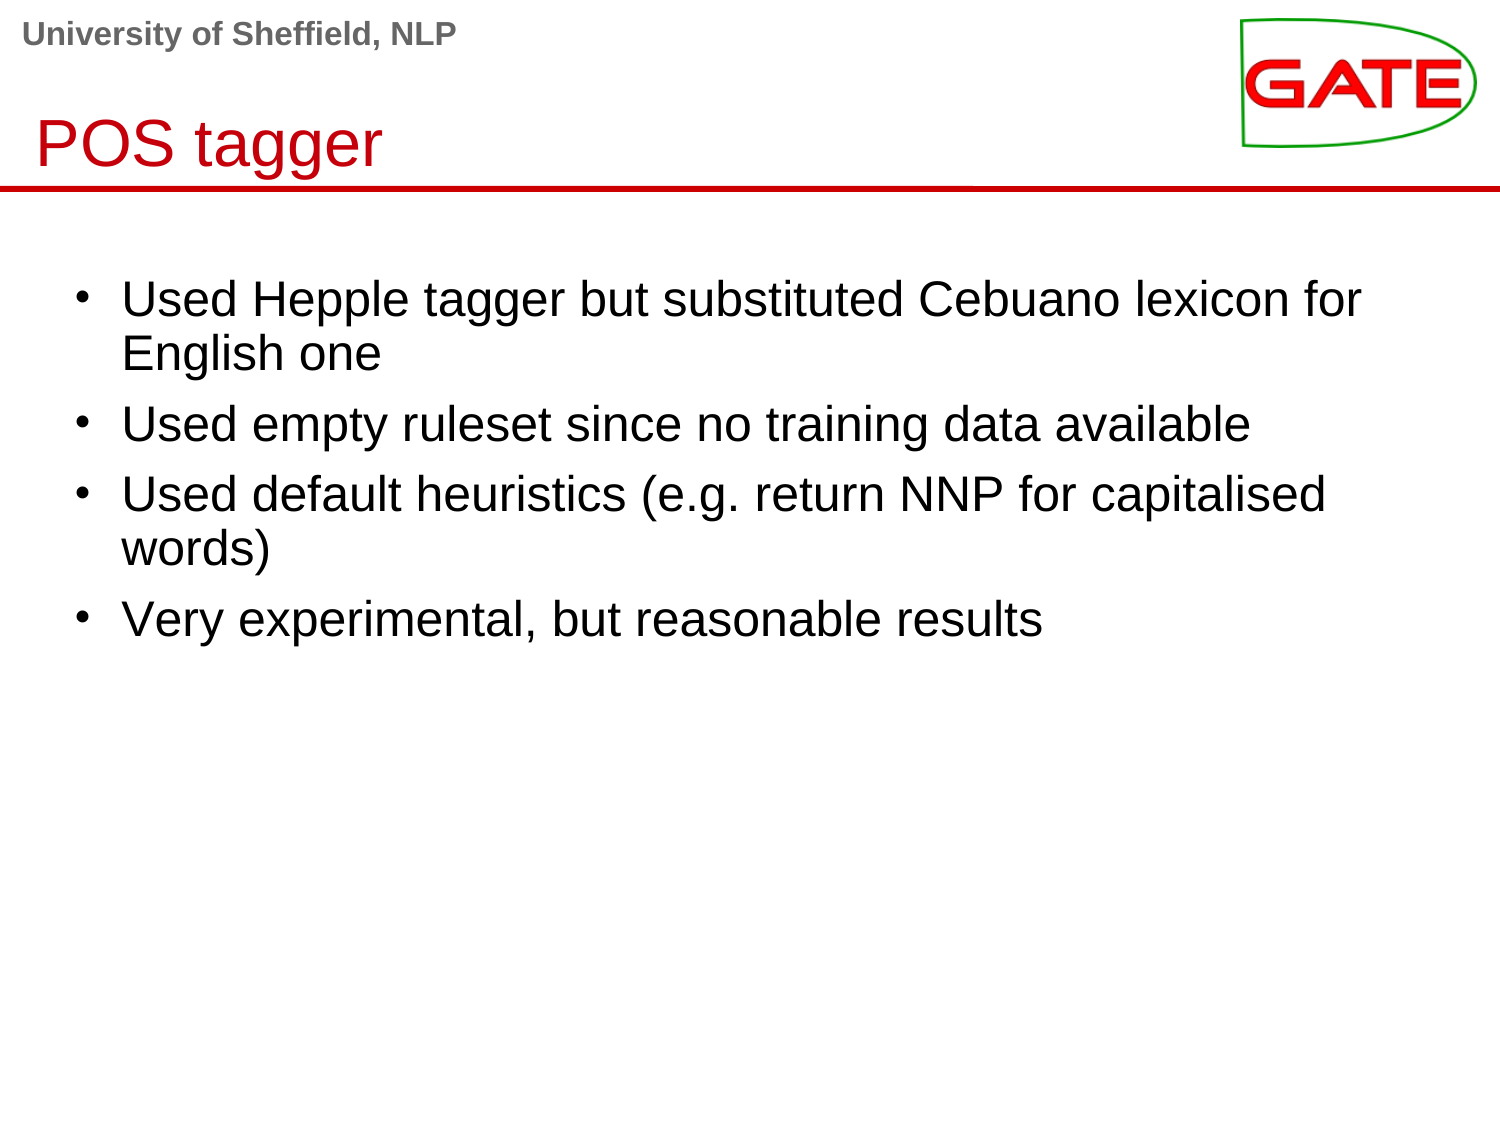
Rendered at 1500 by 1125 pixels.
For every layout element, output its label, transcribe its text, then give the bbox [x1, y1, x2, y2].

title POS tagger [20, 0, 1300, 188]
picture [1300, 18, 1477, 148]
list Used Hepple tagger but substituted Cebuano lexicon for English one Used empty ruleset since no training data available Used default heuristics (e.g. return NNP for capitalised words) Very experimental, but reasonable results [59, 265, 1500, 1063]
